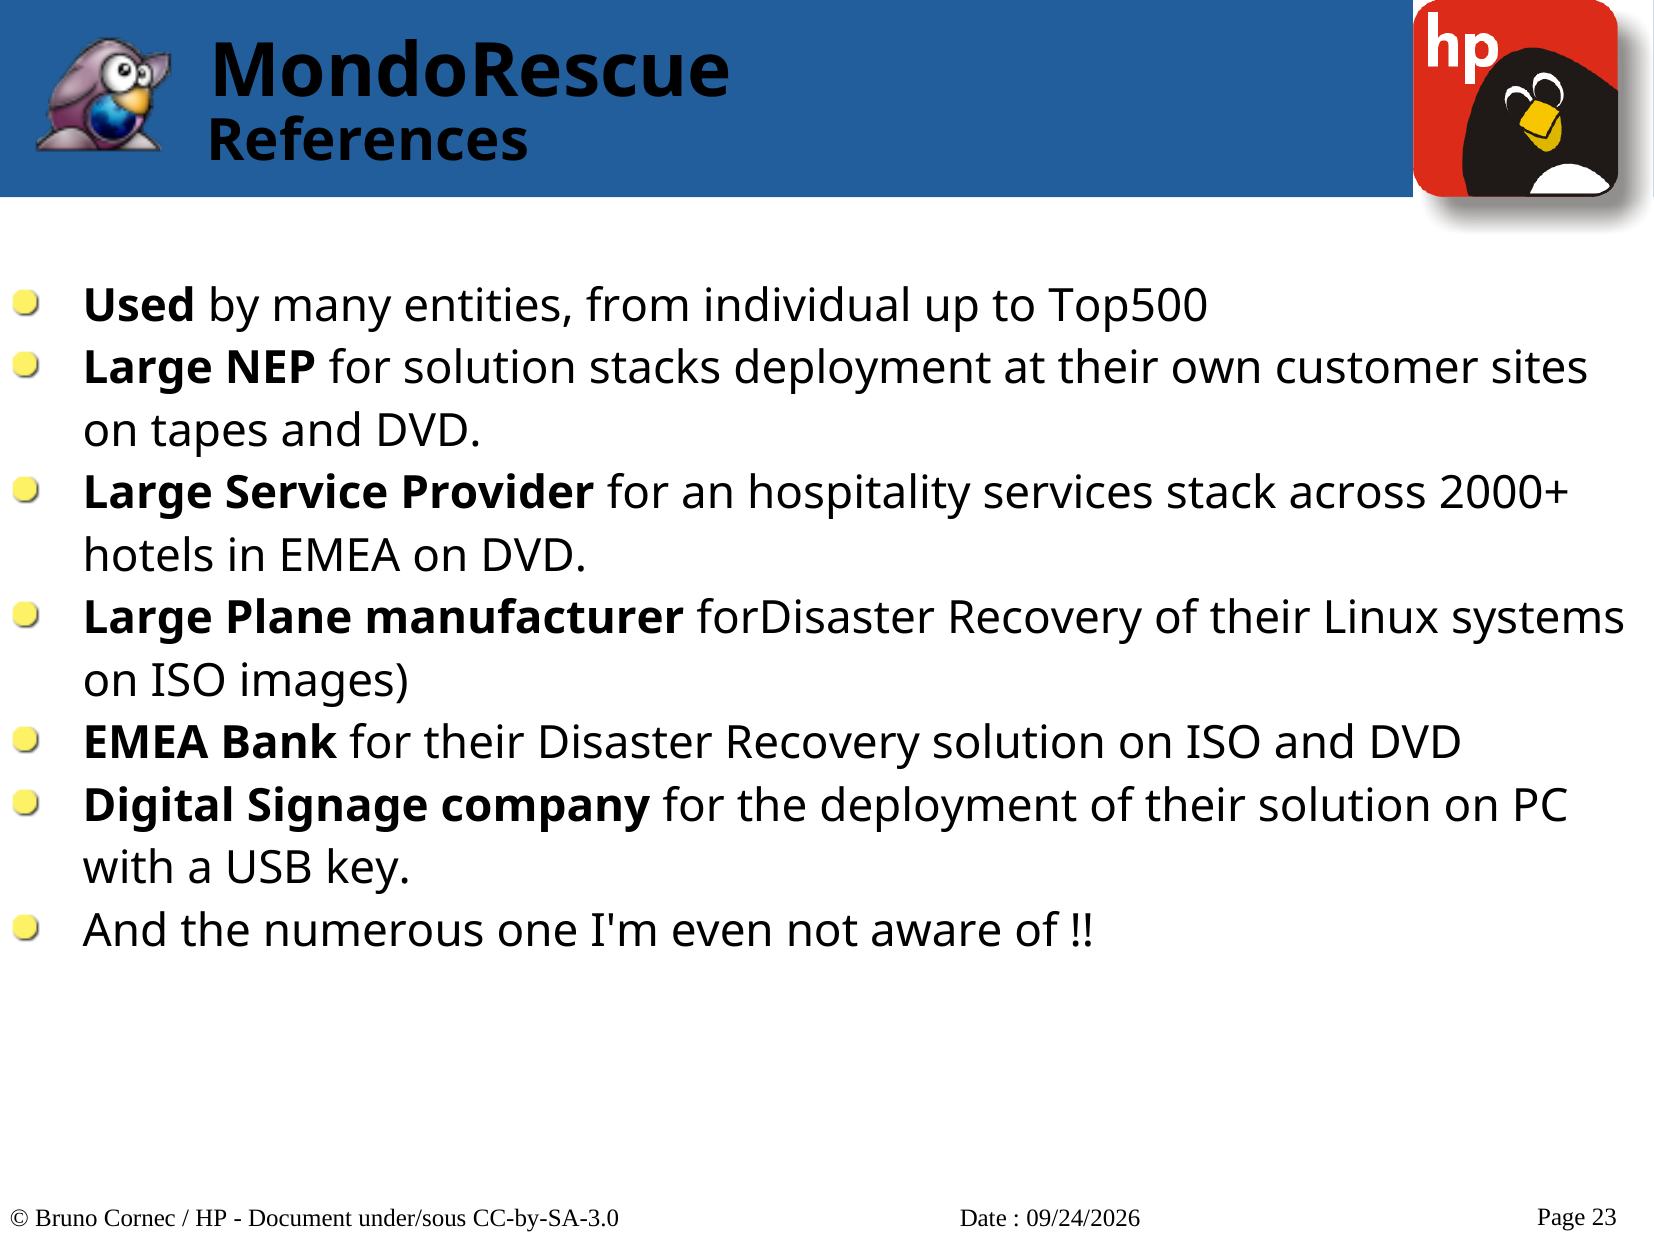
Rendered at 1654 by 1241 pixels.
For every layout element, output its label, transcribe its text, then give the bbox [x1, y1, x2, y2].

list Used by many entities, from individual up to Top500 Large NEP for solution stacks deployment at their own customer sites on tapes and DVD. Large Service Provider for an hospitality services stack across 2000+ hotels in EMEA on DVD. Large Plane manufacturer forDisaster Recovery of their Linux systems on ISO images) EMEA Bank for their Disaster Recovery solution on ISO and DVD Digital Signage company for the deployment of their solution on PC with a USB key. And the numerous one I'm even not aware of !! [0, 271, 1637, 1158]
picture [0, 0, 211, 199]
title References [206, 59, 1121, 221]
picture [1413, 0, 1654, 235]
